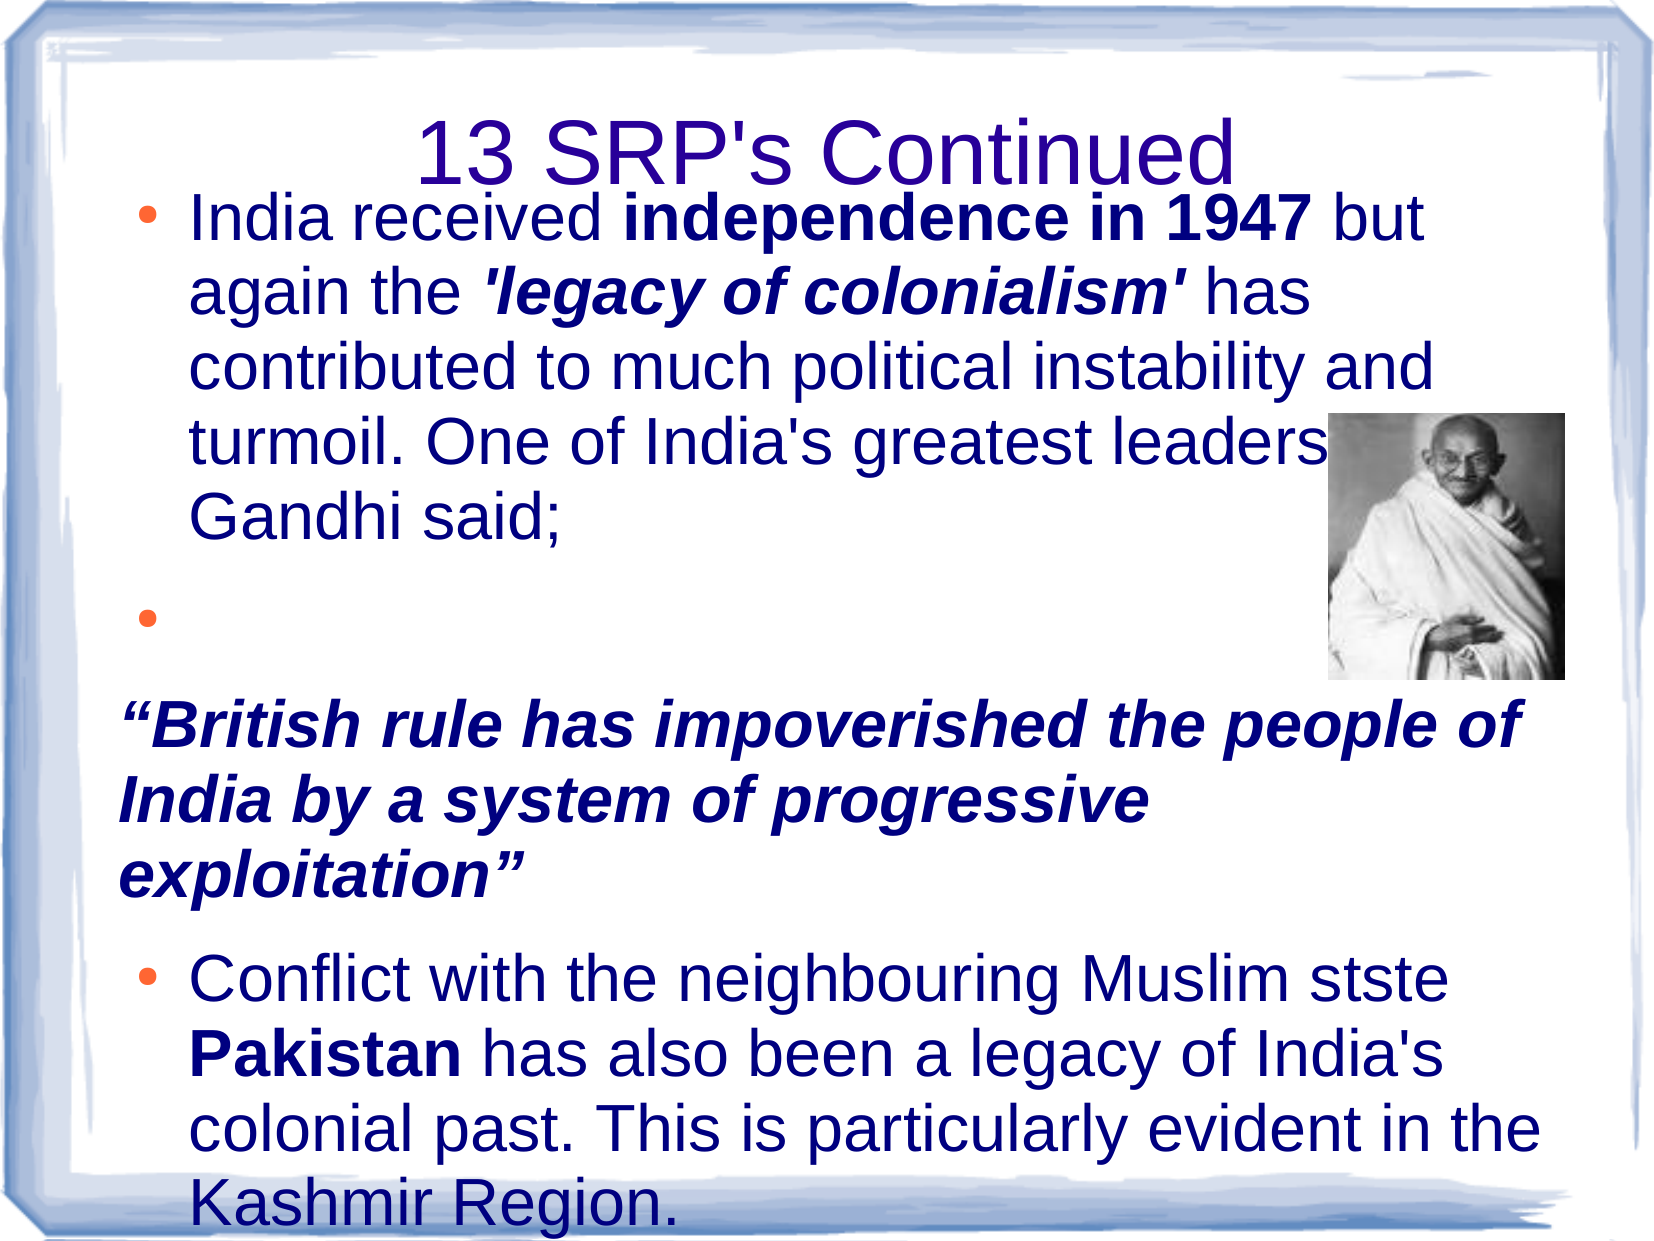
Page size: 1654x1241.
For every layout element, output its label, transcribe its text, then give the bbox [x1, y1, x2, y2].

picture [0, 0, 1654, 1241]
picture [1328, 413, 1565, 680]
list India received independence in 1947 but again the 'legacy of colonialism' has contributed to much political instability and turmoil. One of India's greatest leaders – Gandhi said; “British rule has impoverished the people of India by a system of progressive exploitation” Conflict with the neighbouring Muslim stste Pakistan has also been a legacy of India's colonial past. This is particularly evident in the Kashmir Region. [118, 179, 1571, 1241]
title 13 SRP's Continued [82, 56, 1571, 250]
